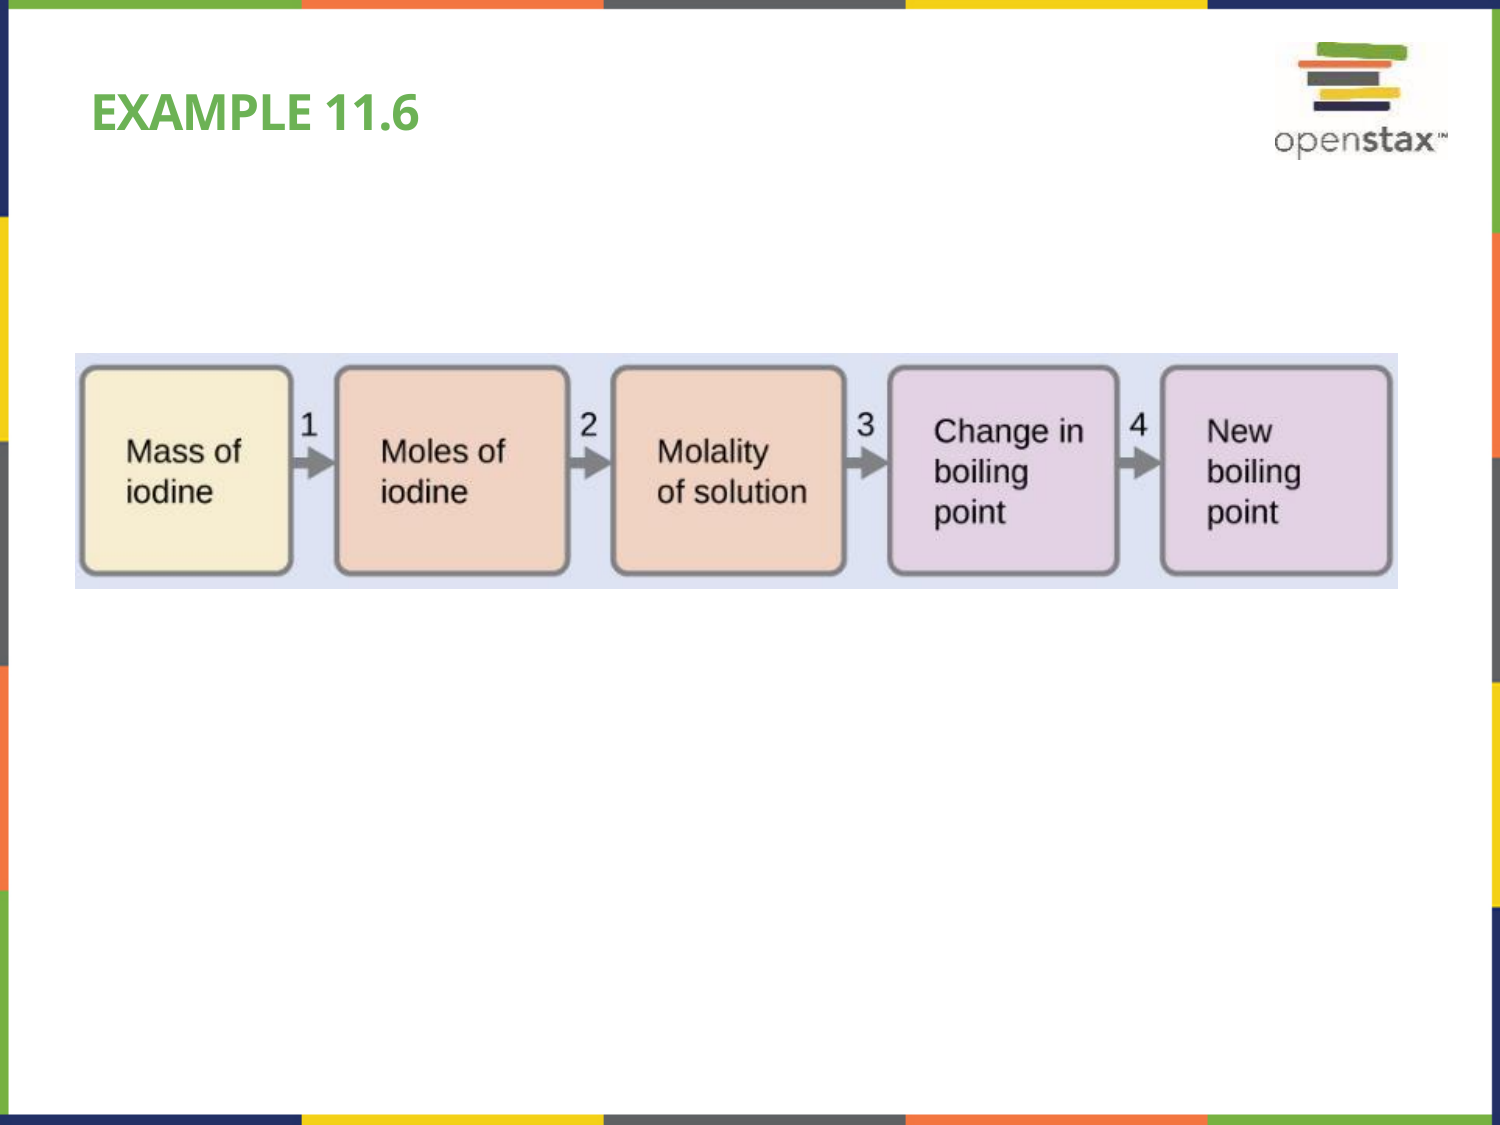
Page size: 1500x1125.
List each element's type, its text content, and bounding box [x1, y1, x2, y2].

picture [0, 0, 1500, 1125]
title Example 11.6 [75, 39, 1398, 148]
